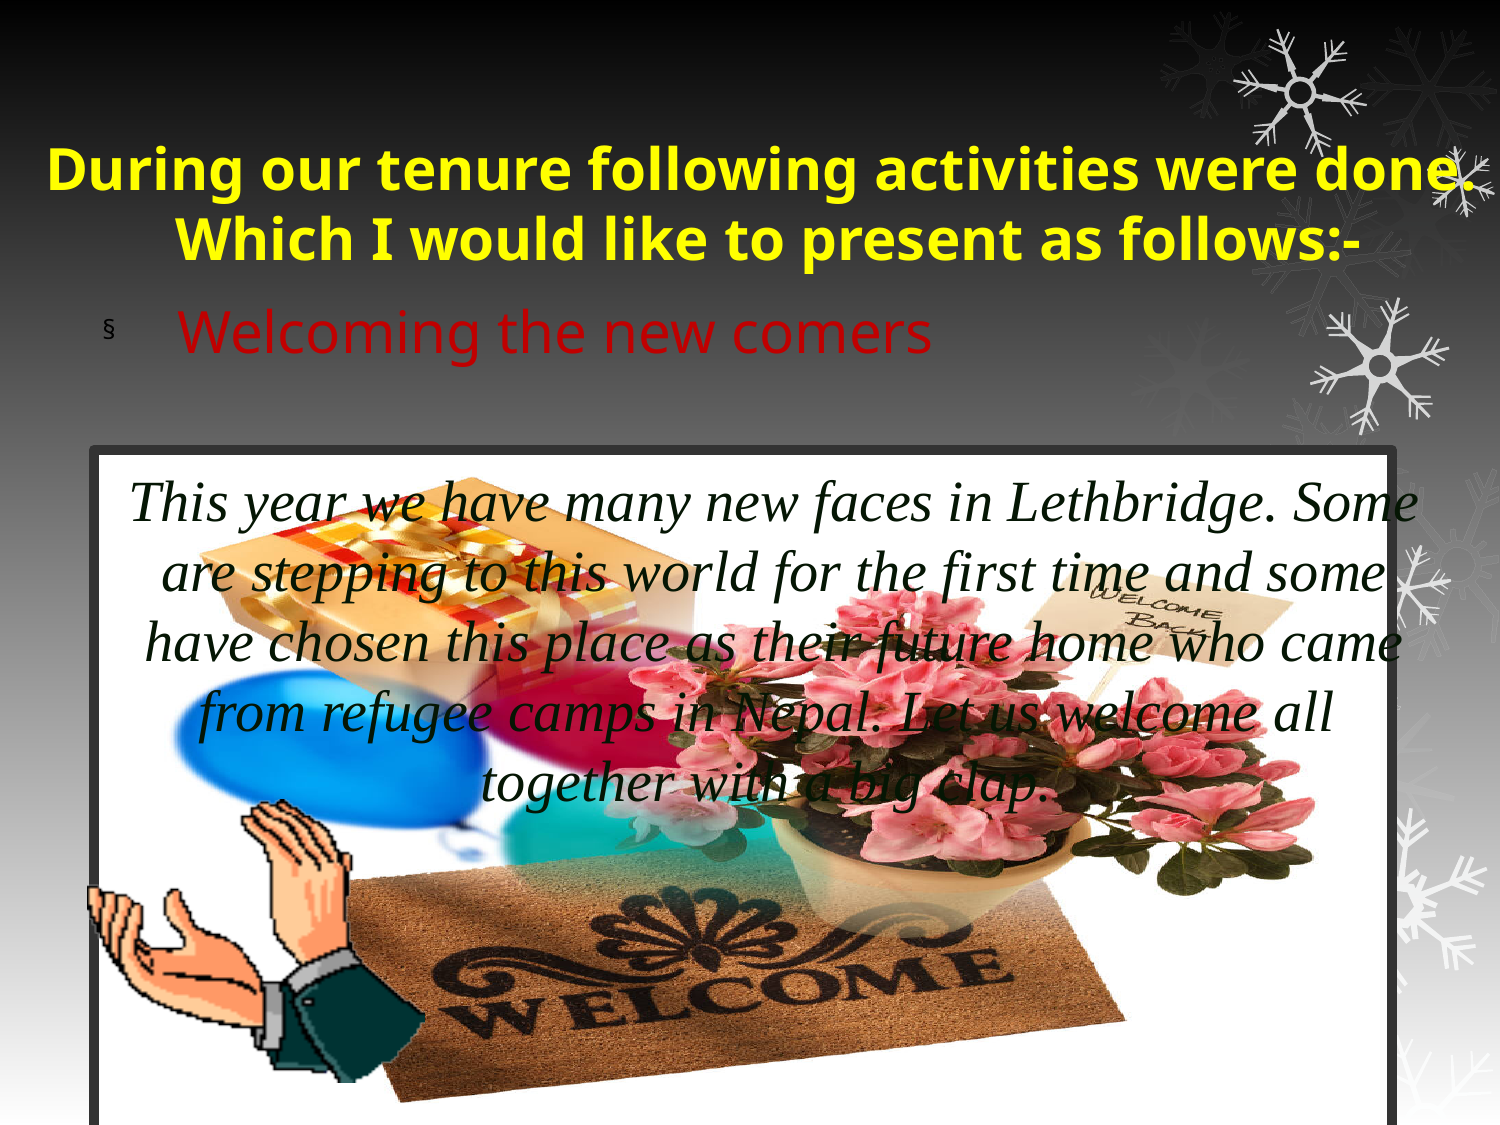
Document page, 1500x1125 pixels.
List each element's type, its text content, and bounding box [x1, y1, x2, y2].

picture [87, 799, 1387, 1125]
title Welcoming the new comers [87, 287, 1438, 475]
text_box During our tenure following activities were done. Which I would like to present as follows:- [29, 124, 1500, 280]
list This year we have many new faces in Lethbridge. Some are stepping to this world for the first time and some have chosen this place as their future home who came from refugee camps in Nepal. Let us welcome all together with a big clap. [99, 455, 1450, 1033]
